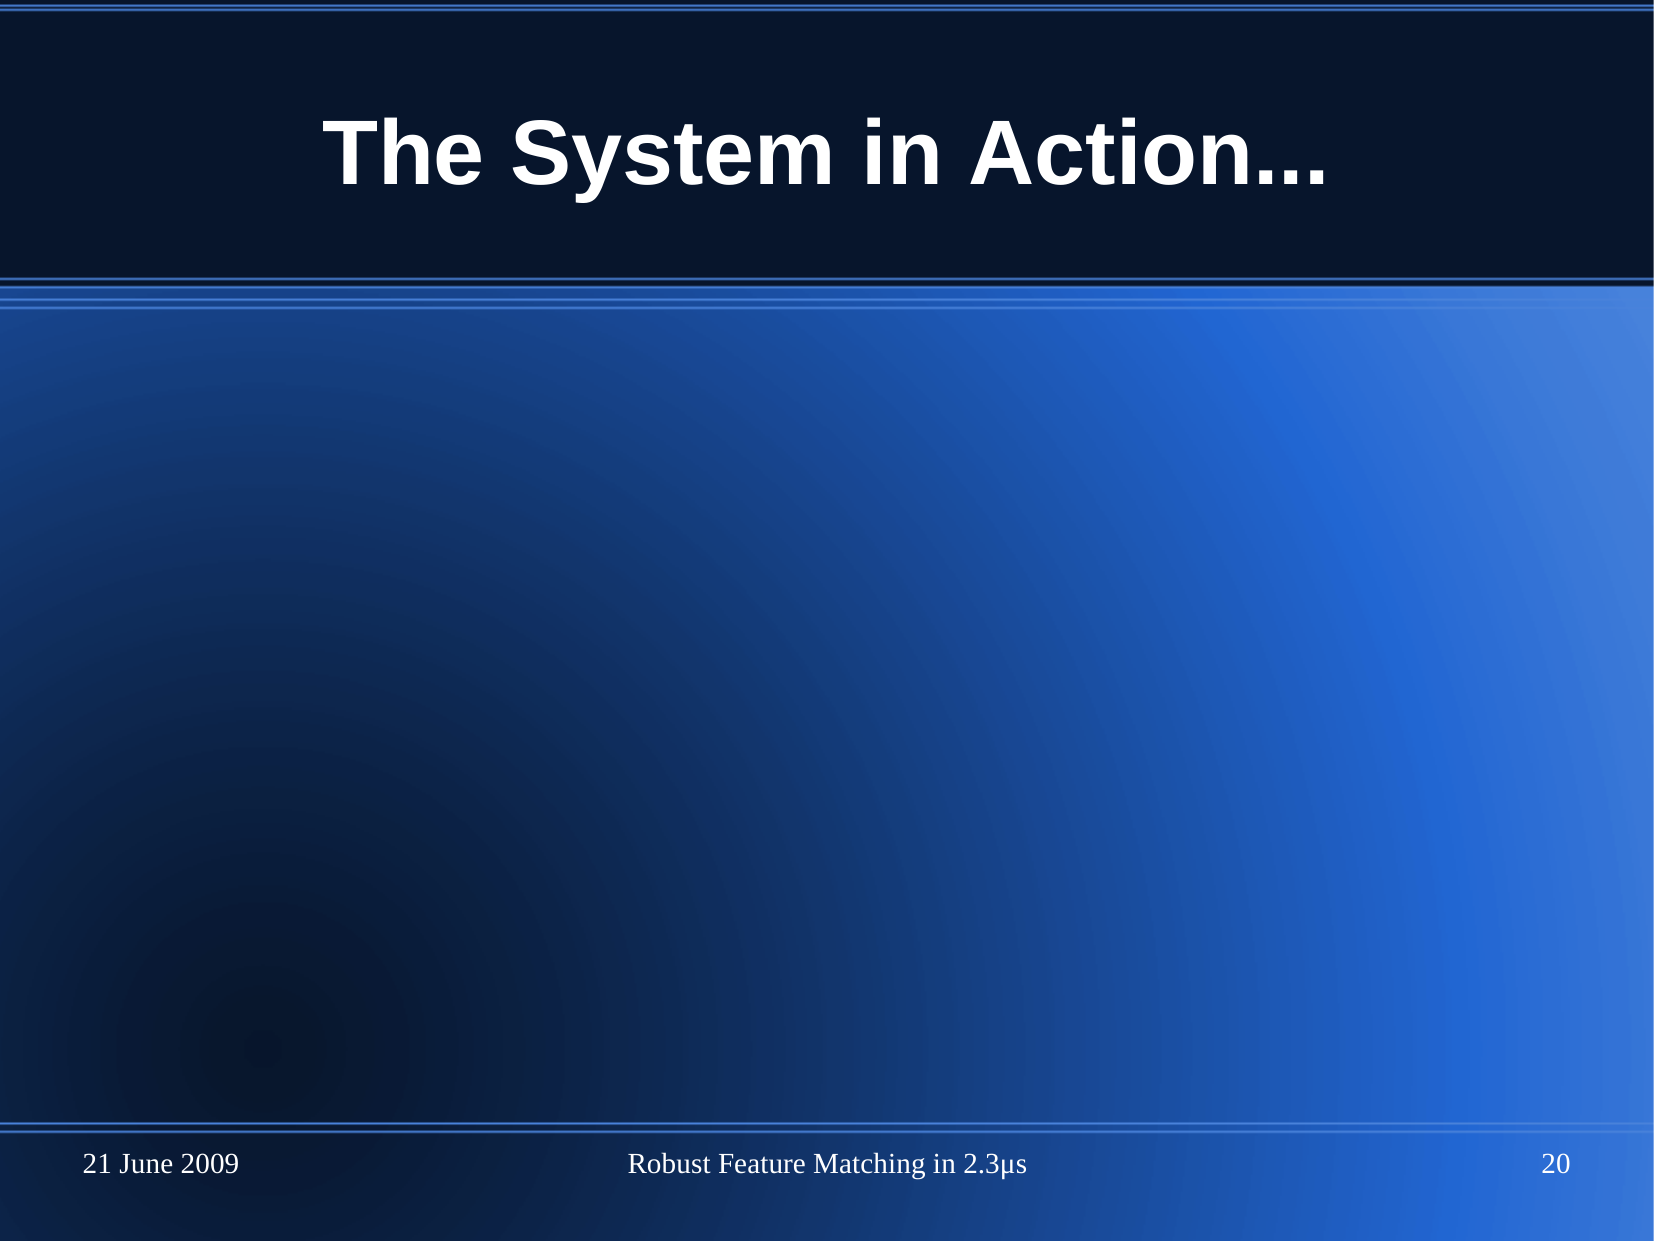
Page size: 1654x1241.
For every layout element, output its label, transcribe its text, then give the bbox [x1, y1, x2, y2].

picture [0, 0, 1654, 1241]
title The System in Action... [82, 56, 1571, 250]
